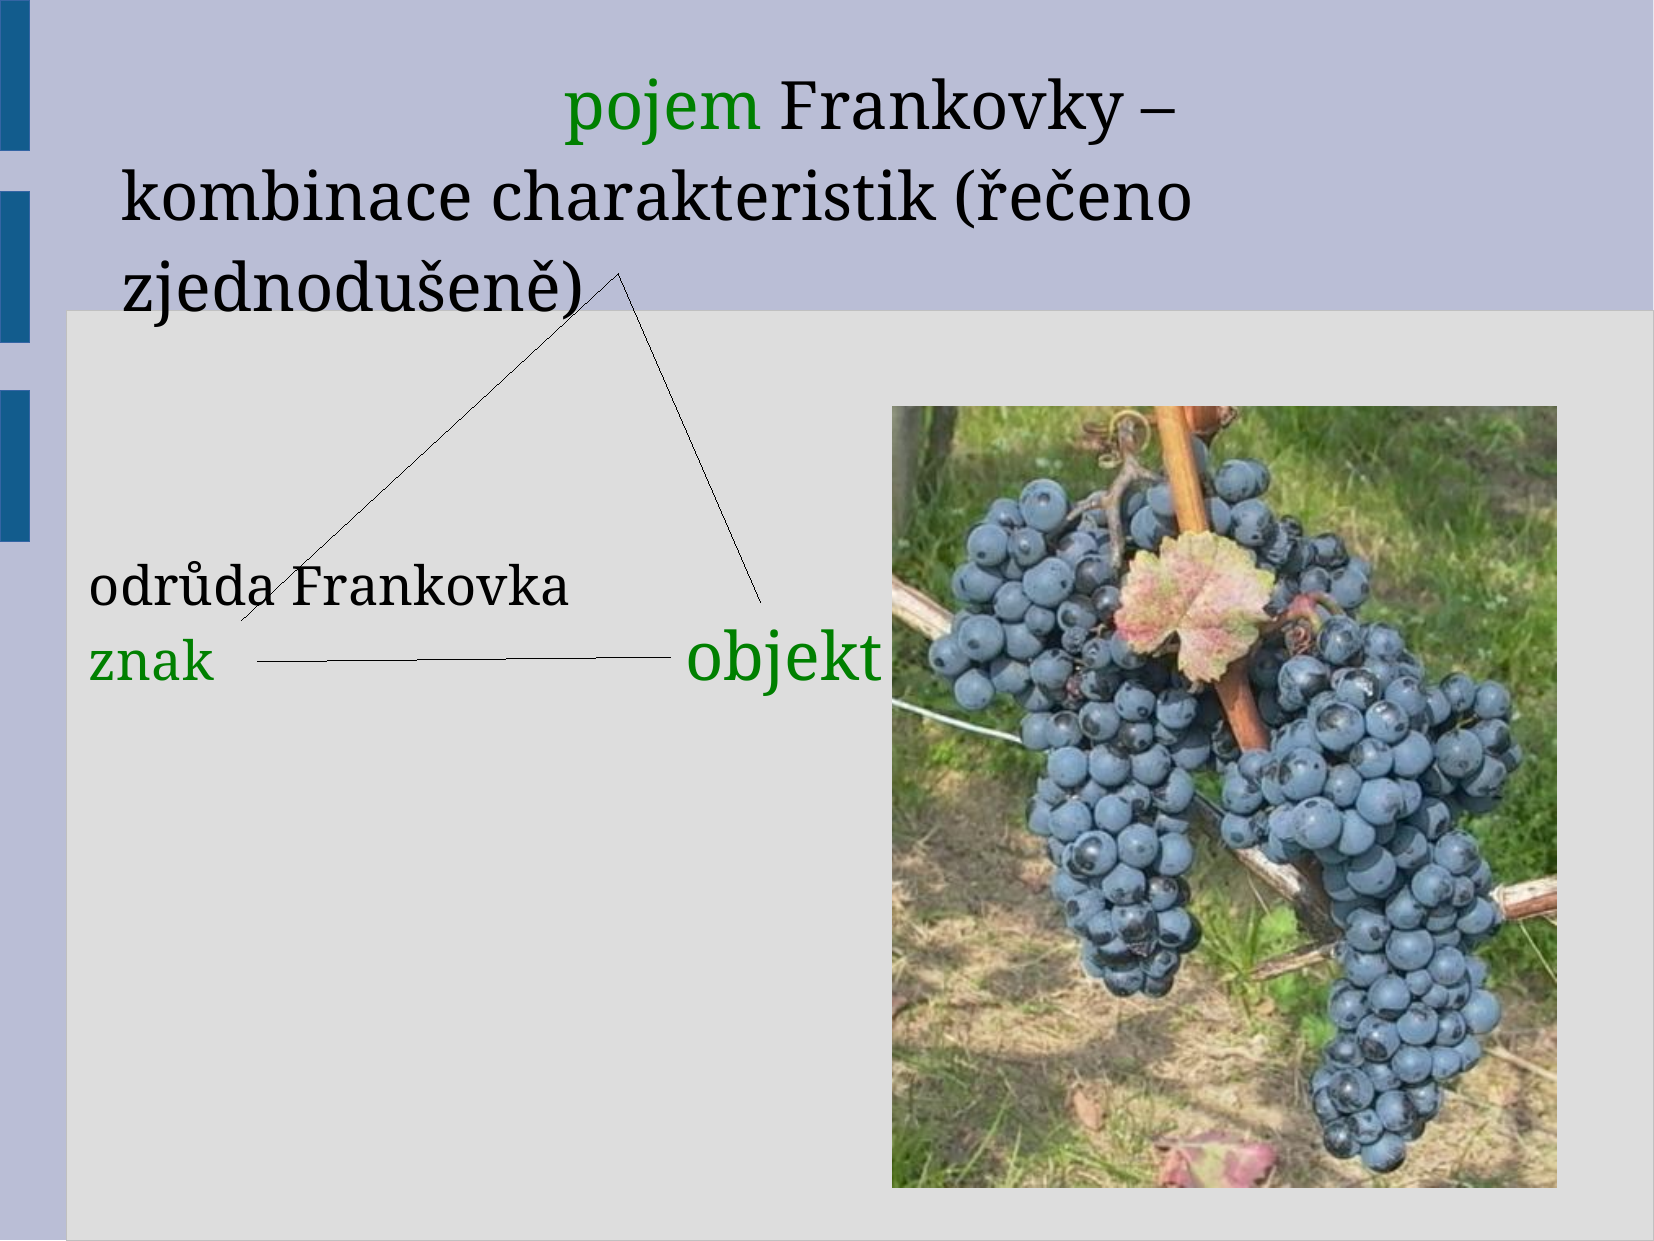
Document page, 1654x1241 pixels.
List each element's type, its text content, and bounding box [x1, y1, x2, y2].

title pojem Frankovky – kombinace charakteristik (řečeno zjednodušeně) [121, 91, 1534, 299]
list odrůda Frankovka znak [18, 399, 708, 1182]
text_box objekt [670, 602, 1291, 693]
picture [892, 406, 1557, 1188]
